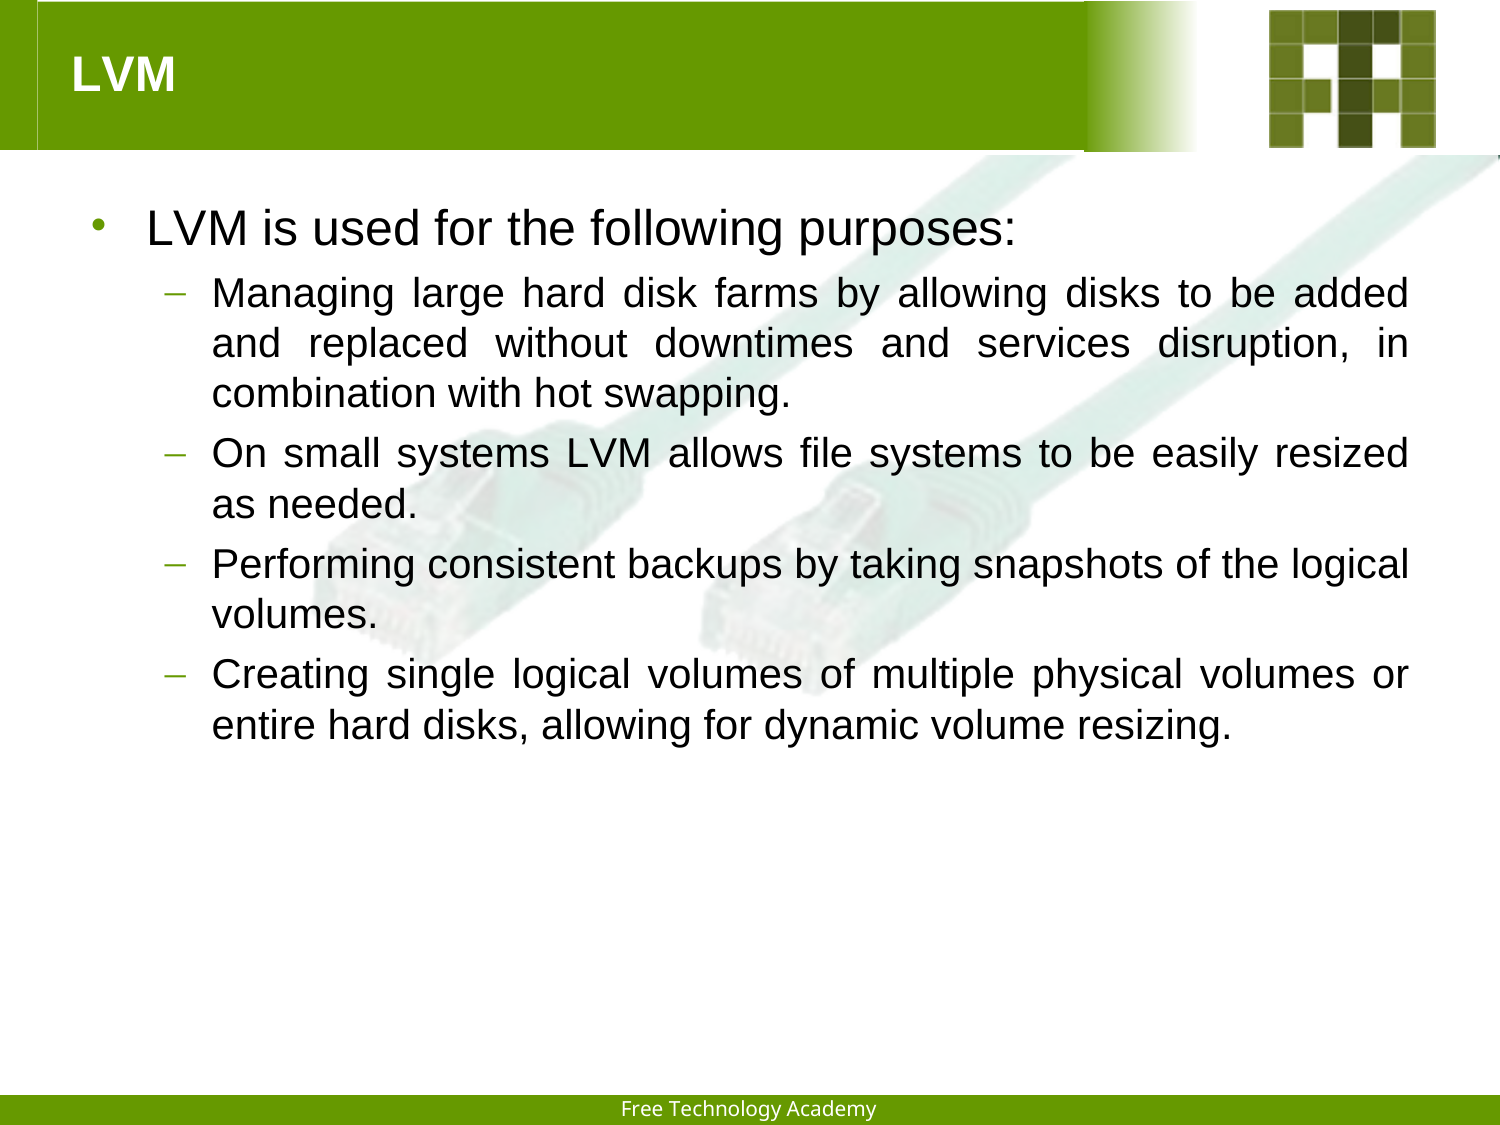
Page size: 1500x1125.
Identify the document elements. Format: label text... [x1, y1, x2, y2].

title LVM [56, 1, 1107, 152]
picture [1269, 10, 1436, 148]
list LVM is used for the following purposes: Managing large hard disk farms by allowing disks to be added and replaced without downtimes and services disruption, in combination with hot swapping. On small systems LVM allows file systems to be easily resized as needed. Performing consistent backups by taking snapshots of the logical volumes. Creating single logical volumes of multiple physical volumes or entire hard disks, allowing for dynamic volume resizing. [75, 187, 1426, 1065]
